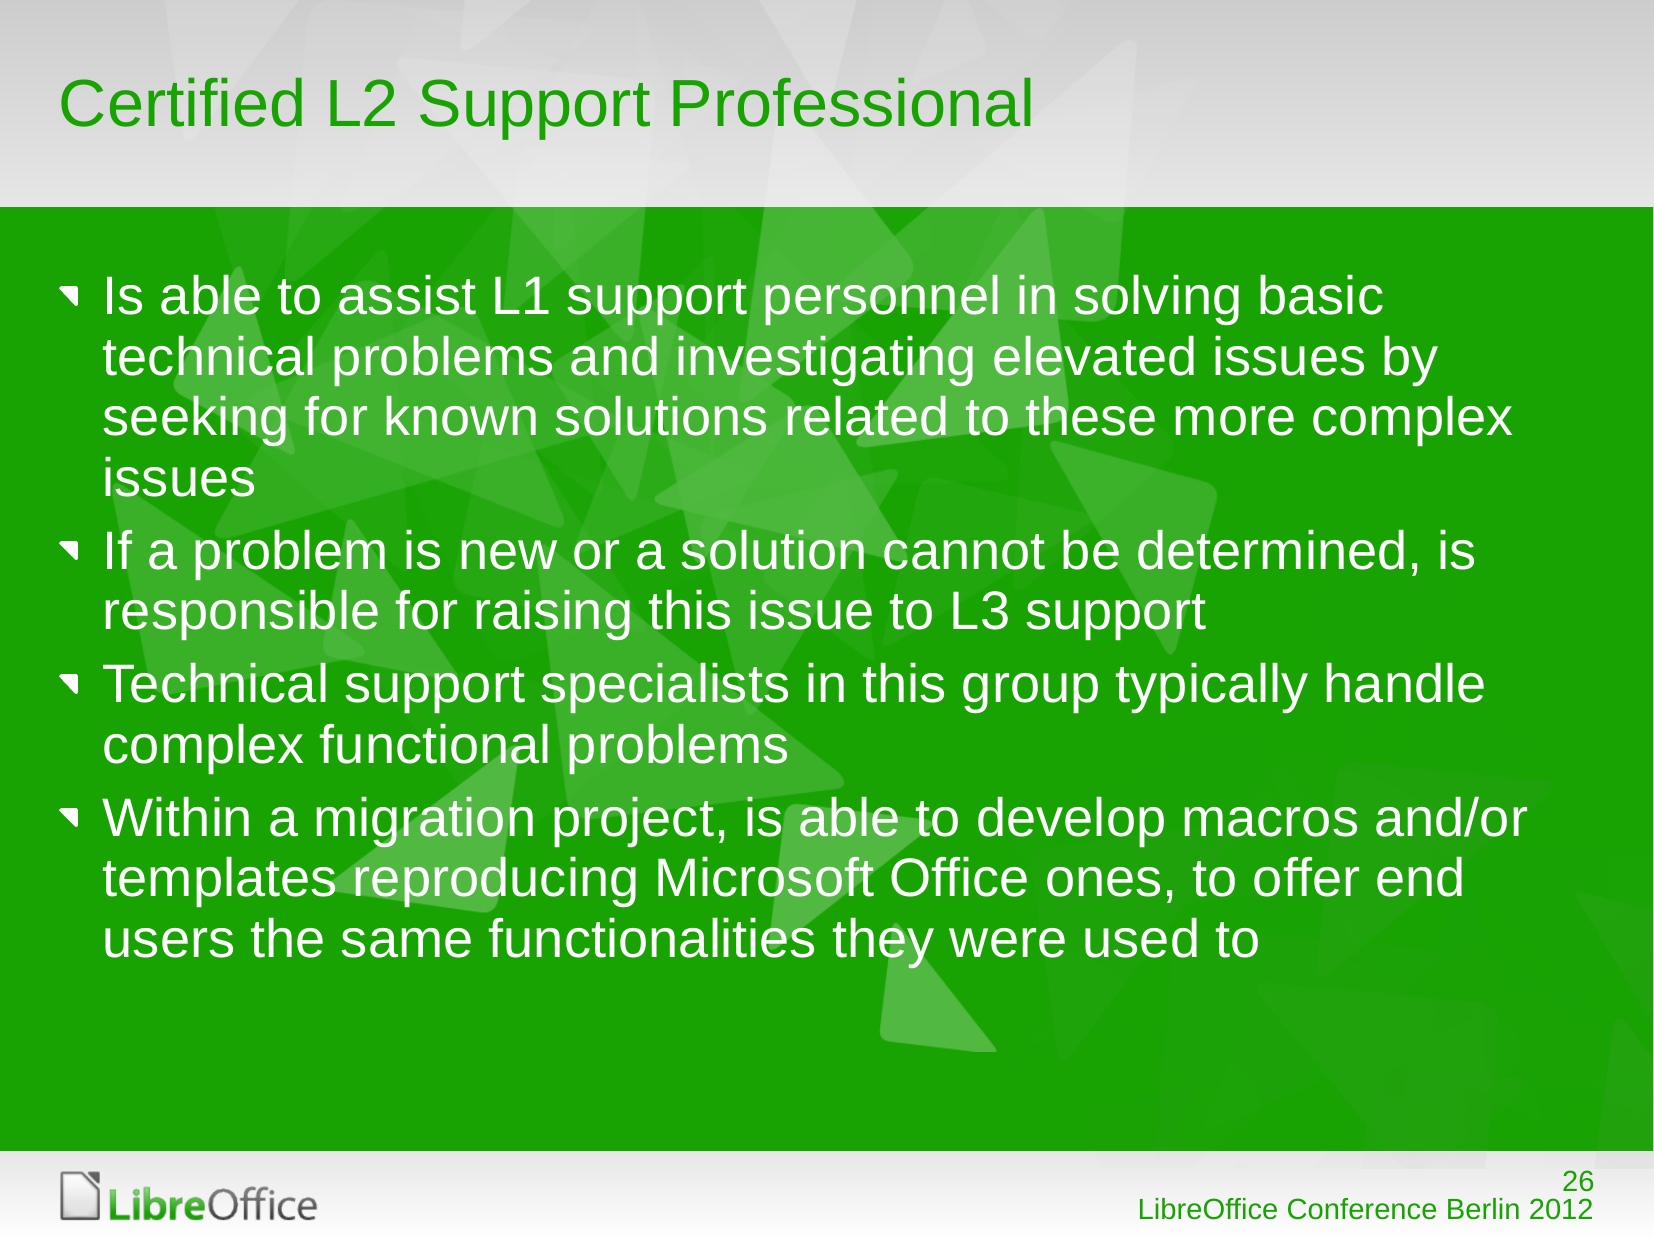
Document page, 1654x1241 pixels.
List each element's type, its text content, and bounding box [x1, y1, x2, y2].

title Certified L2 Support Professional [59, 29, 1595, 178]
picture [41, 1152, 337, 1240]
list Is able to assist L1 support personnel in solving basic technical problems and investigating elevated issues by seeking for known solutions related to these more complex issues If a problem is new or a solution cannot be determined, is responsible for raising this issue to L3 support Technical support specialists in this group typically handle complex functional problems Within a migration project, is able to develop macros and/or templates reproducing Microsoft Office ones, to offer end users the same functionalities they were used to [59, 265, 1595, 969]
picture [0, 0, 1654, 1169]
